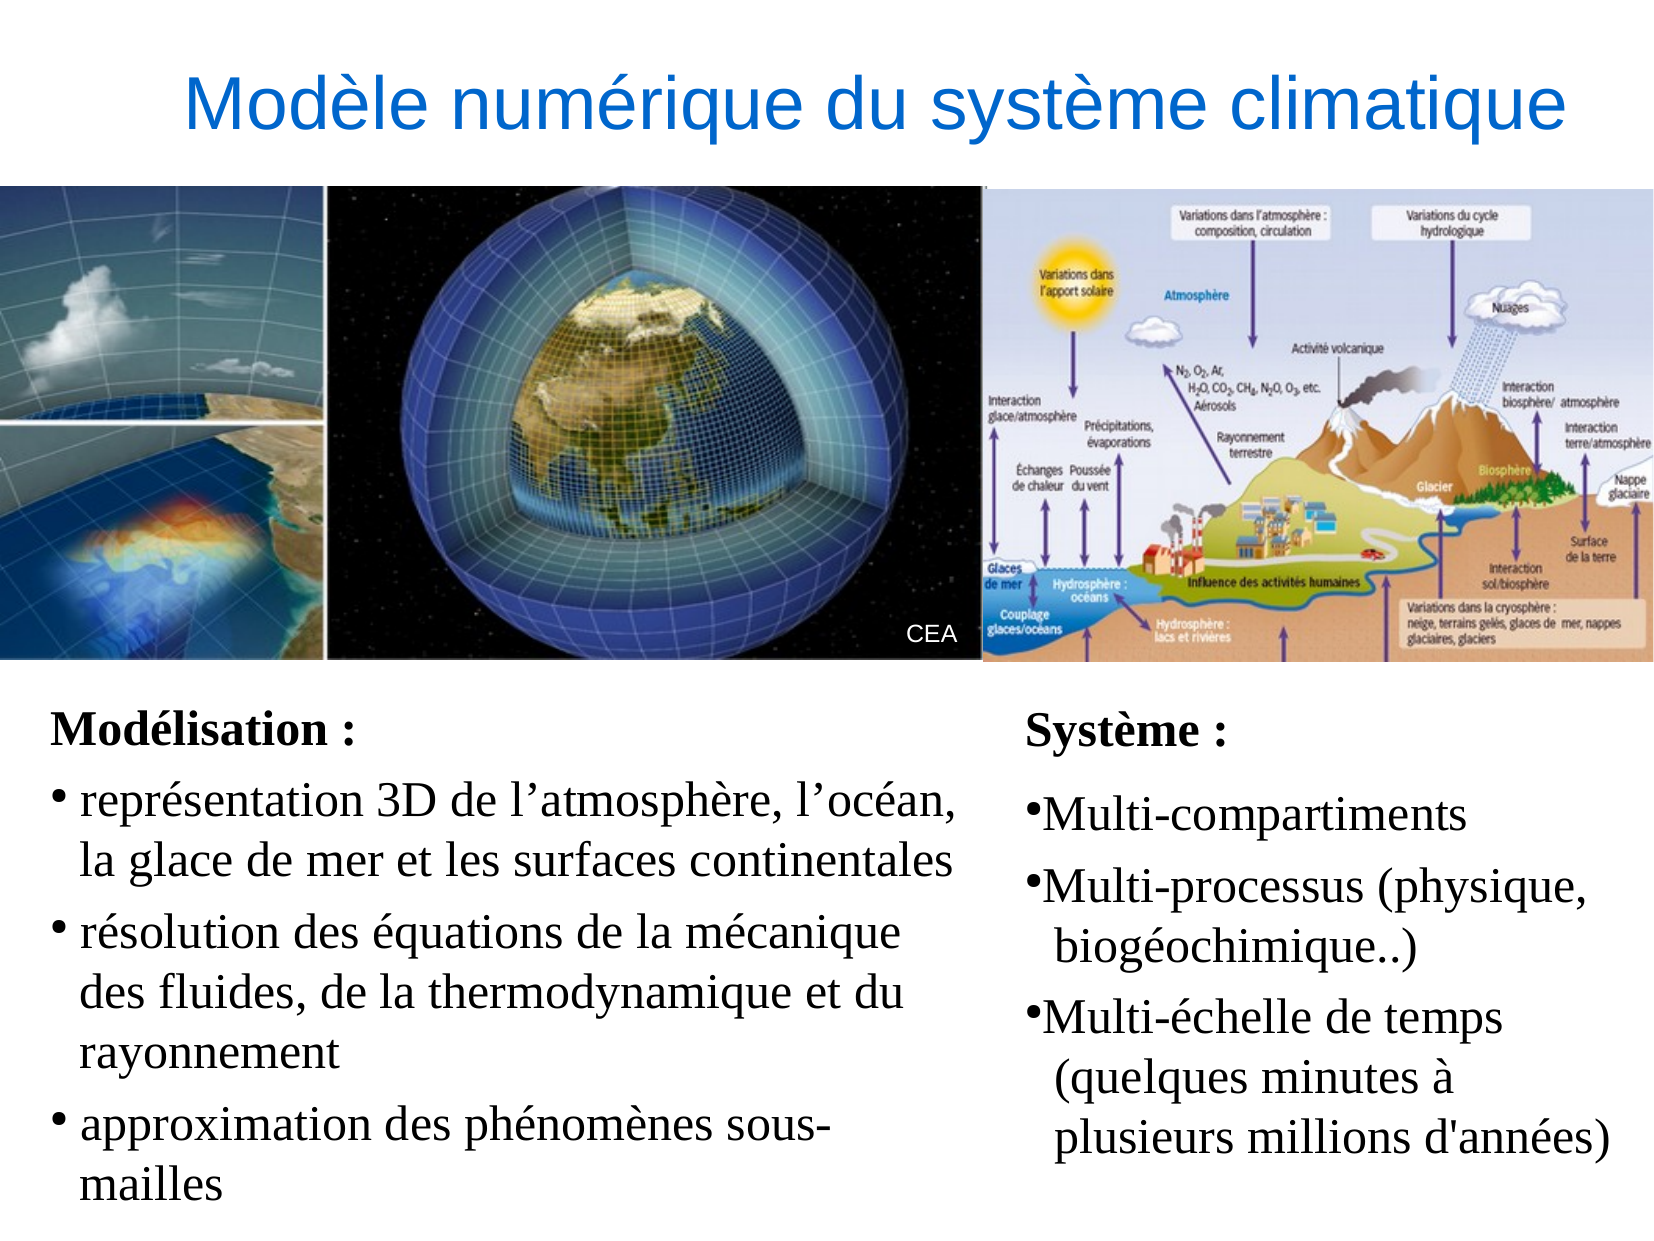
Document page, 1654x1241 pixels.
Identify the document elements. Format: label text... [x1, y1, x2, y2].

text_box Système : Multi-compartiments Multi-processus (physique, biogéochimique..) Multi-échelle de temps (quelques minutes à plusieurs millions d'années) [1009, 689, 1636, 1170]
text_box Modélisation : représentation 3D de l’atmosphère, l’océan, la glace de mer et les surfaces continentales résolution des équations de la mécanique des fluides, de la thermodynamique et du rayonnement approximation des phénomènes sous-mailles [35, 687, 982, 1219]
text_box CEA [863, 612, 1001, 656]
picture [0, 186, 1654, 662]
text_box Modèle numérique du système climatique [24, 47, 1654, 185]
